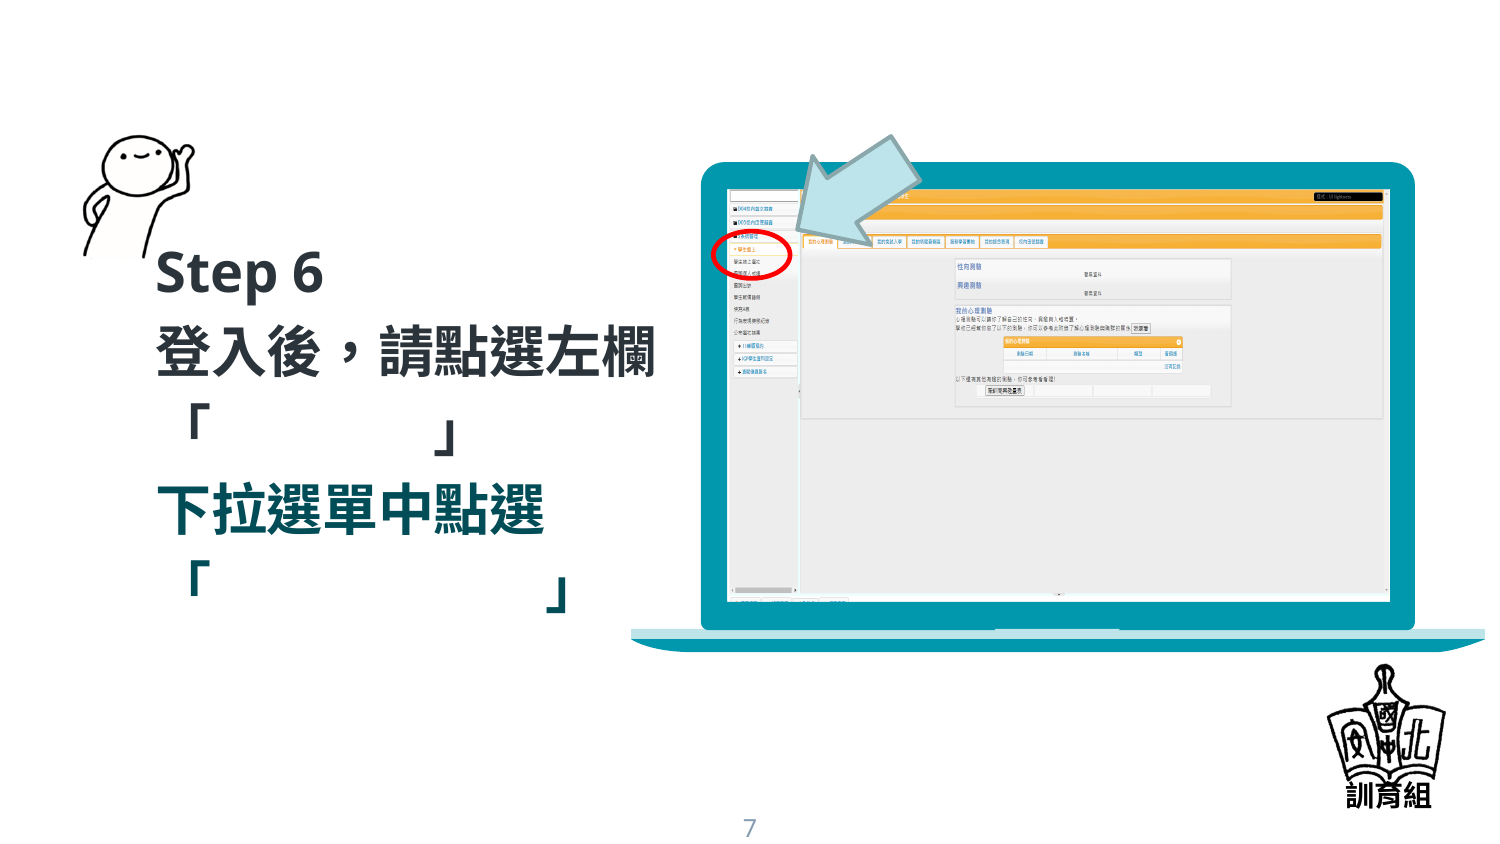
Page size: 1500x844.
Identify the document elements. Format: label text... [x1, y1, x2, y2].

picture [1317, 658, 1461, 790]
text_box [631, 136, 1486, 653]
text_box 7 [705, 797, 796, 844]
picture [729, 234, 787, 276]
picture [66, 120, 198, 274]
text_box 訓育組 [1330, 770, 1461, 821]
picture [729, 190, 1389, 601]
list Step 6 登入後，請點選左欄 「學生線上」 下拉選單中點選 「學生線上選社」 [140, 222, 703, 637]
